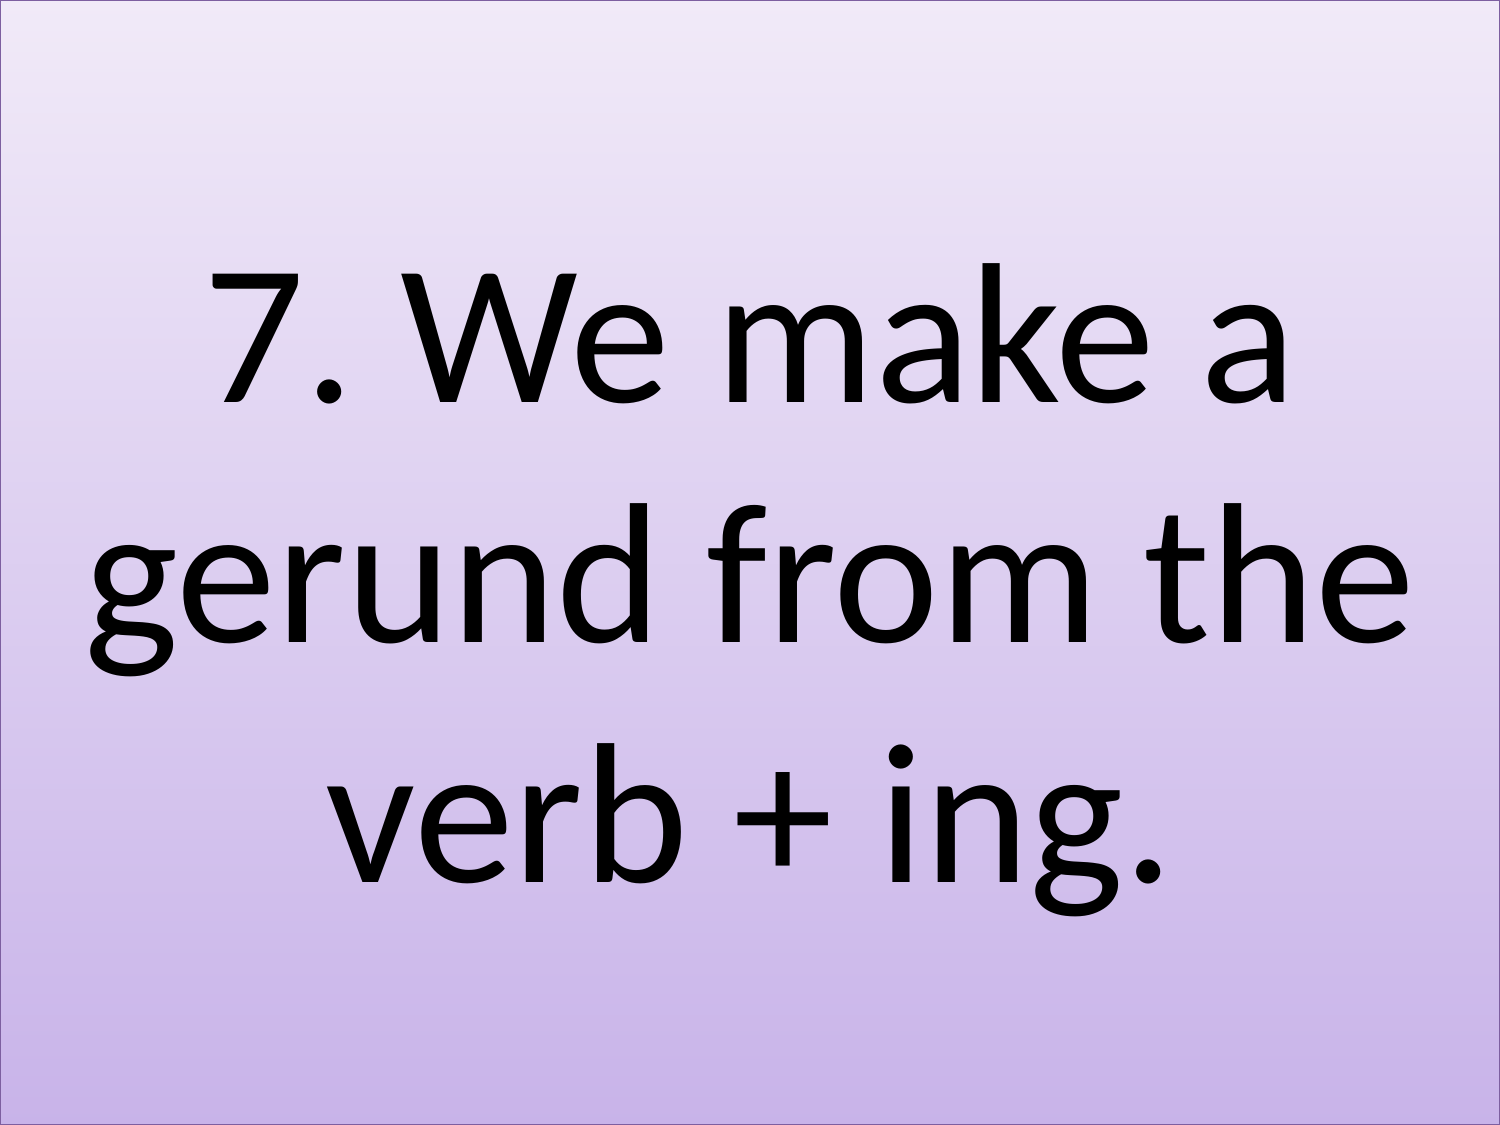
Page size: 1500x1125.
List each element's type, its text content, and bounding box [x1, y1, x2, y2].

title 7. We make a gerund from the verb + ing. [0, 0, 1500, 1125]
